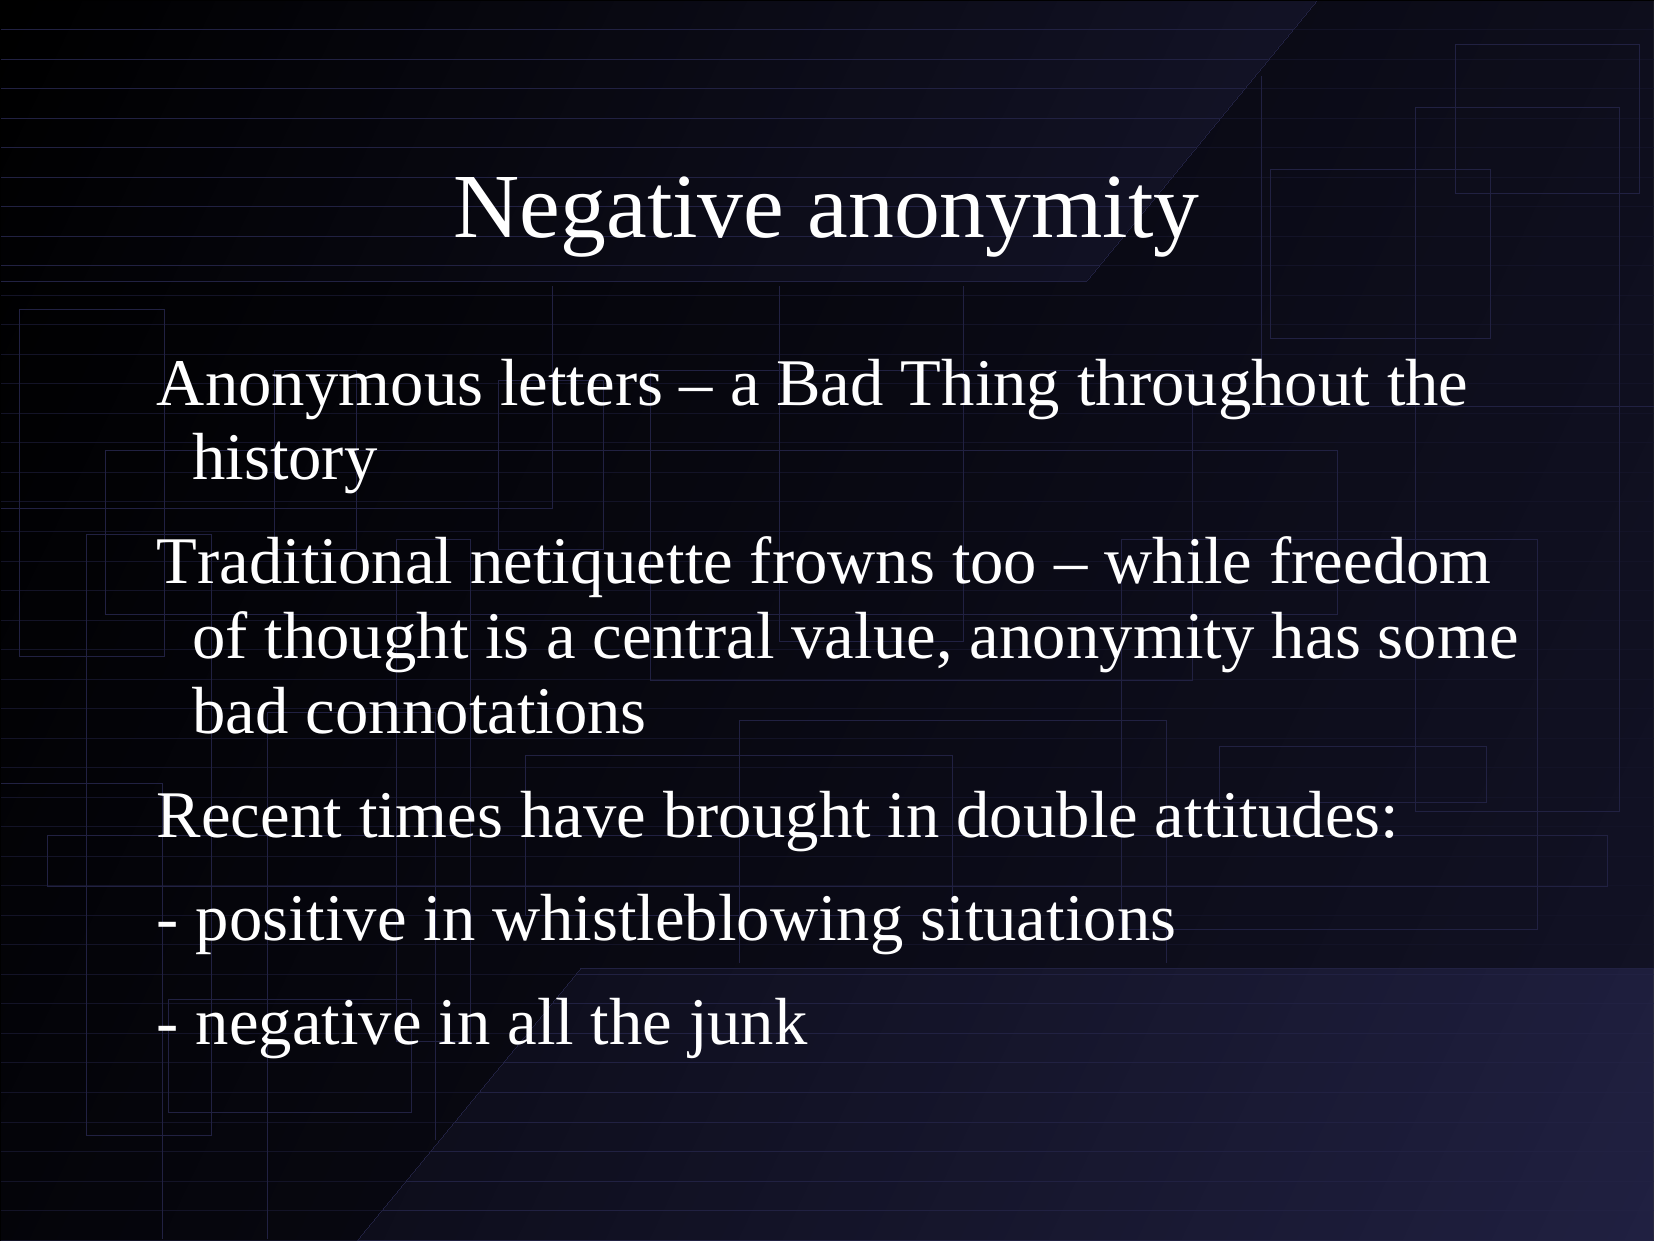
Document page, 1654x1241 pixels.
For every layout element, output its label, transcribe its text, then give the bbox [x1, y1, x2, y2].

title Negative anonymity [121, 102, 1534, 311]
list Anonymous letters – a Bad Thing throughout the history Traditional netiquette frowns too – while freedom of thought is a central value, anonymity has some bad connotations Recent times have brought in double attitudes: - positive in whistleblowing situations - negative in all the junk [121, 344, 1534, 1127]
